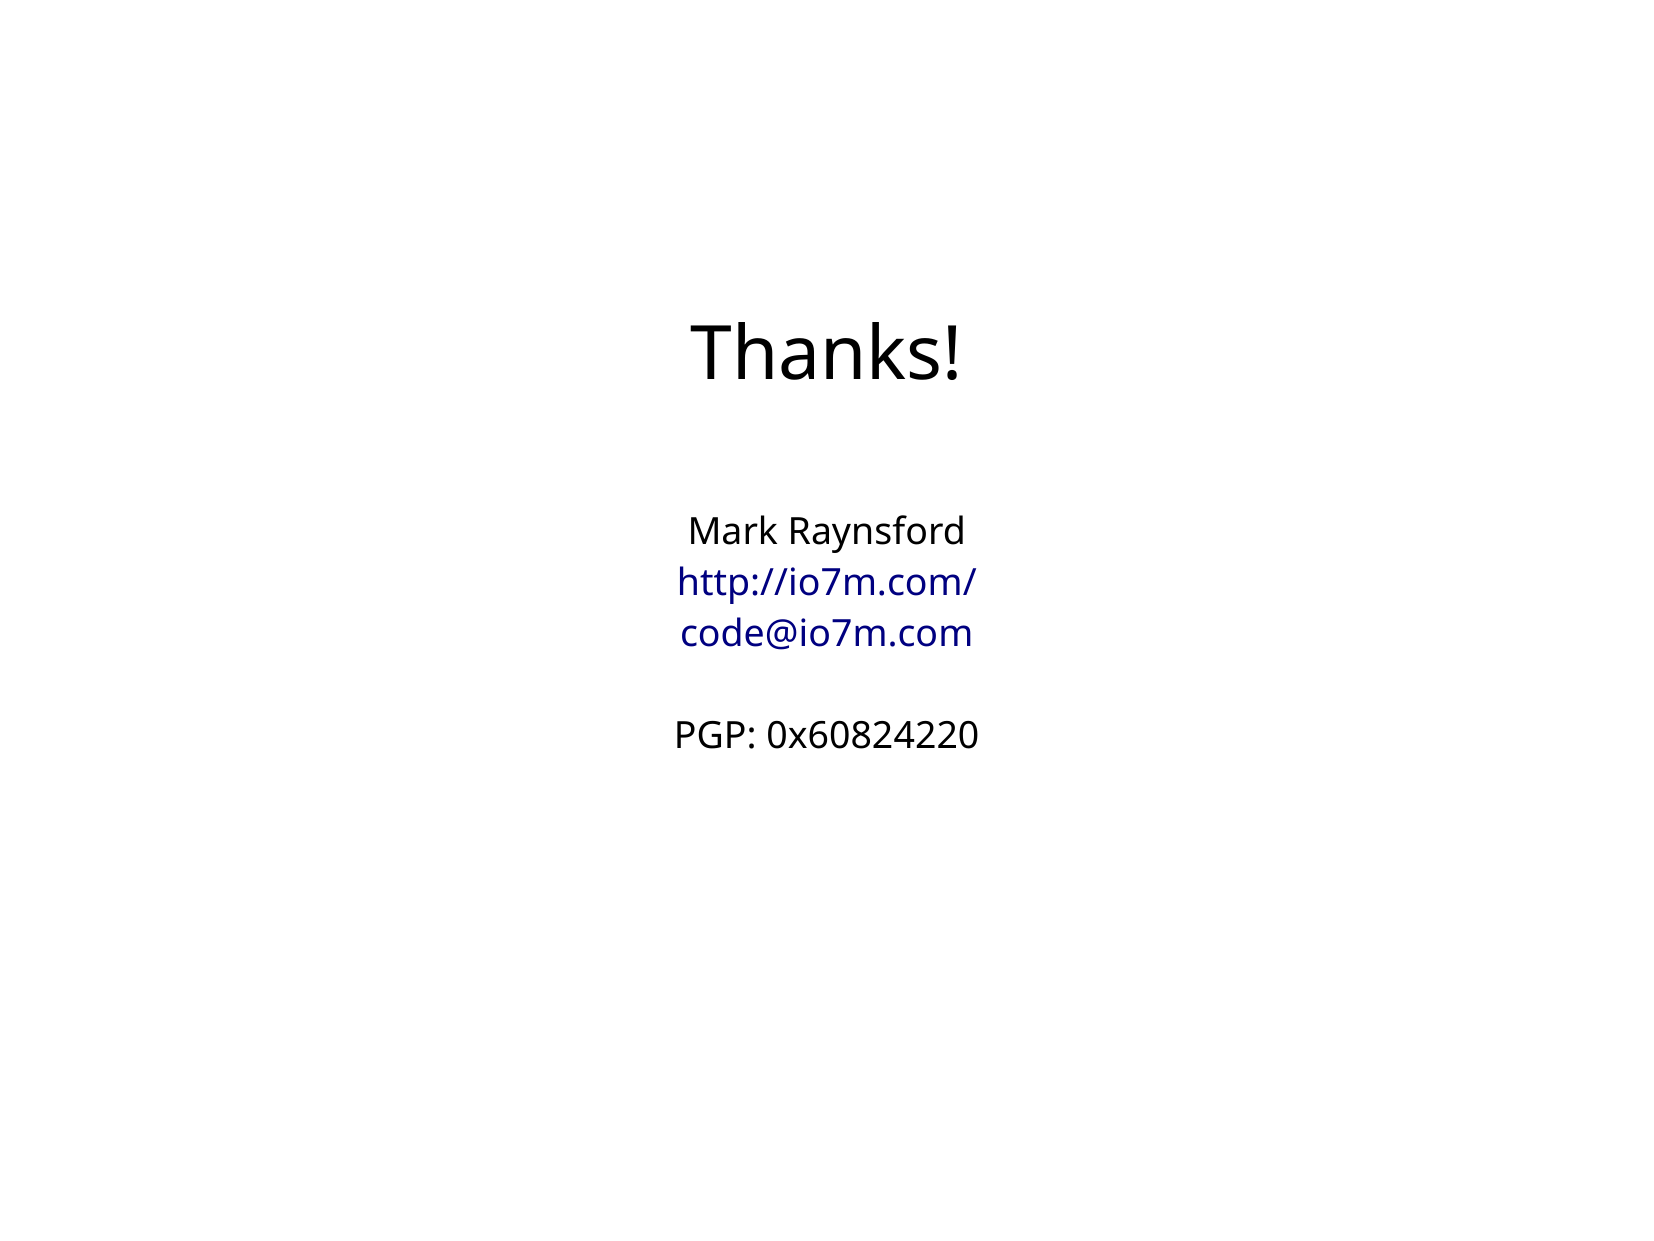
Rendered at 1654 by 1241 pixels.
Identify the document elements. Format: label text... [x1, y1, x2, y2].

subtitle Thanks! Mark Raynsford http://io7m.com/ code@io7m.com PGP: 0x60824220 [82, 49, 1571, 1010]
